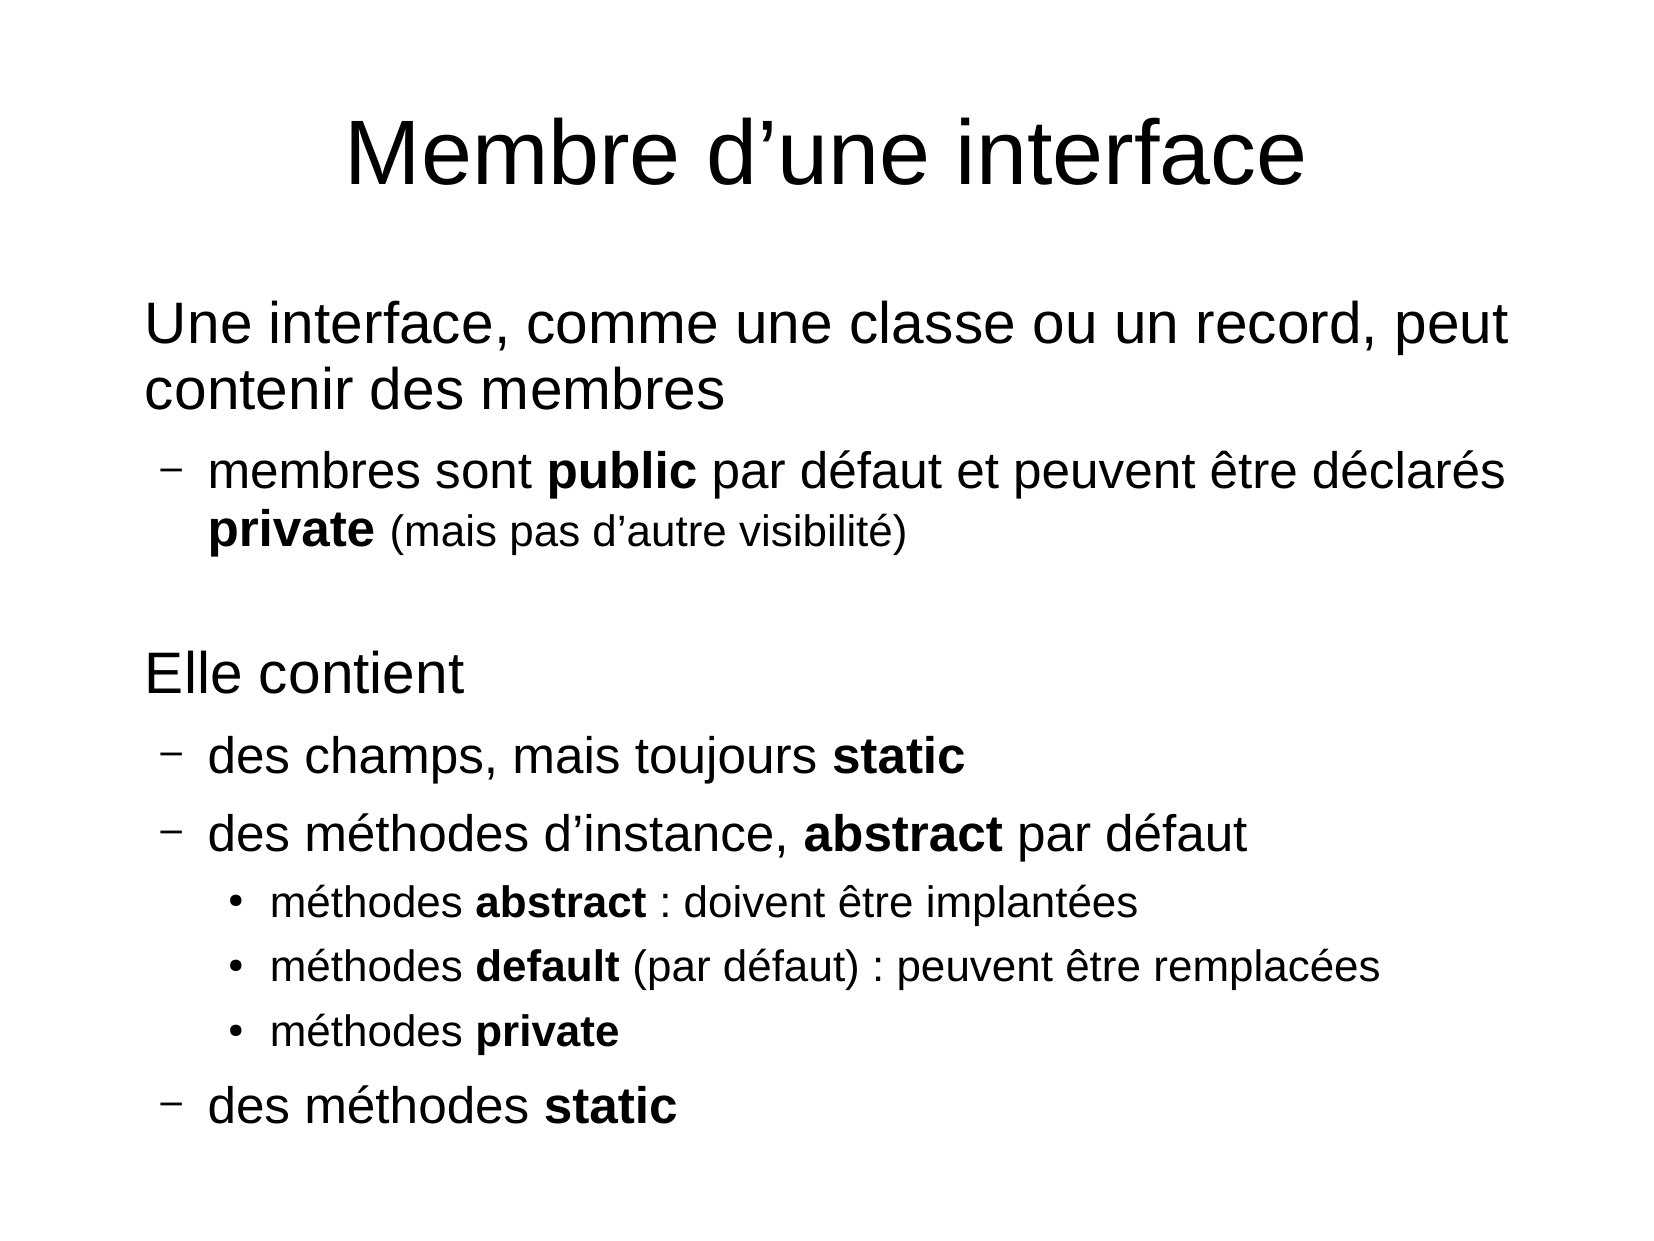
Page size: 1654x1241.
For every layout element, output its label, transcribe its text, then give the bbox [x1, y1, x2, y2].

title Membre d’une interface [82, 49, 1571, 257]
list Une interface, comme une classe ou un record, peut contenir des membres membres sont public par défaut et peuvent être déclarés private (mais pas d’autre visibilité) Elle contient des champs, mais toujours static des méthodes d’instance, abstract par défaut méthodes abstract : doivent être implantées méthodes default (par défaut) : peuvent être remplacées méthodes private des méthodes static [82, 290, 1571, 1141]
